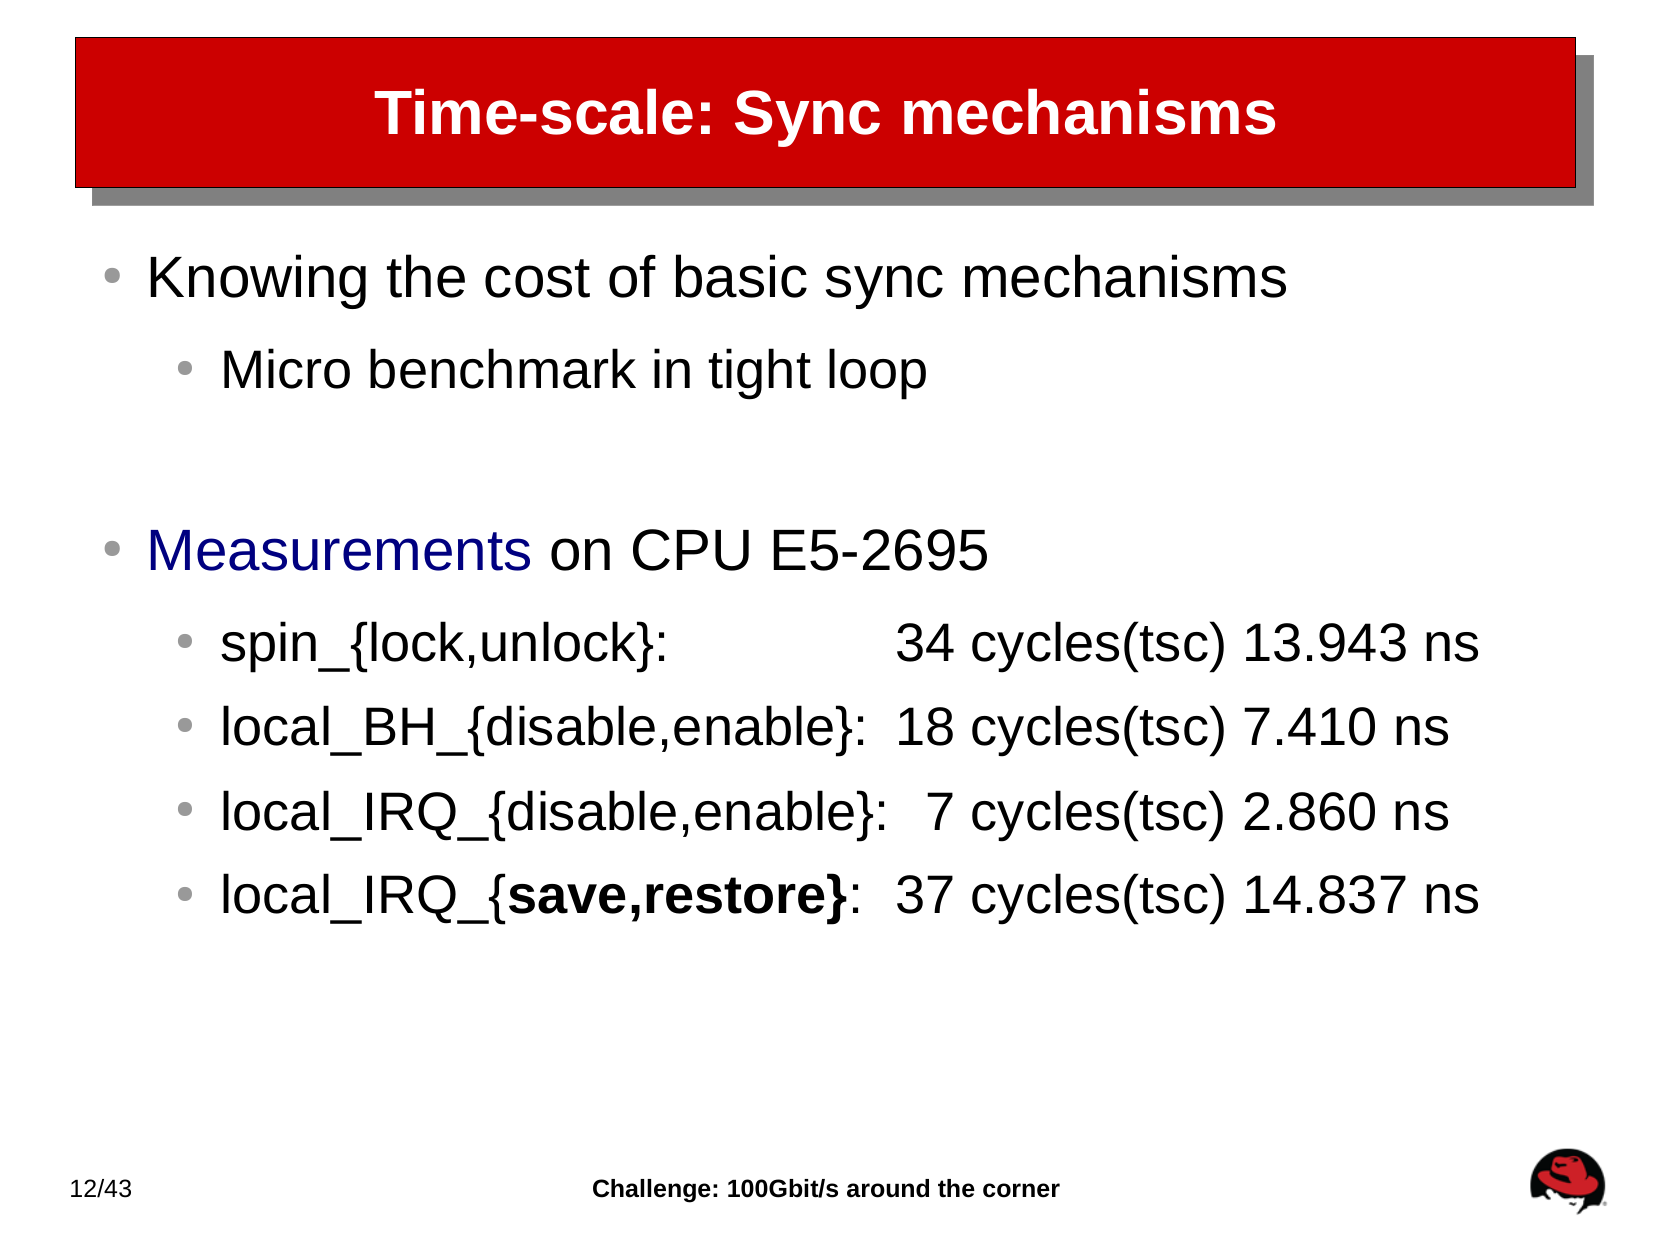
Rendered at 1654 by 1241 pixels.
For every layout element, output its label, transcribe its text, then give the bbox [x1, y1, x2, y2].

list Knowing the cost of basic sync mechanisms Micro benchmark in tight loop Measurements on CPU E5-2695 spin_{lock,unlock}: 34 cycles(tsc) 13.943 ns local_BH_{disable,enable}: 18 cycles(tsc) 7.410 ns local_IRQ_{disable,enable}: 7 cycles(tsc) 2.860 ns local_IRQ_{save,restore}: 37 cycles(tsc) 14.837 ns [86, 244, 1576, 1039]
picture [1529, 1146, 1613, 1224]
title Time-scale: Sync mechanisms [82, 37, 1571, 188]
